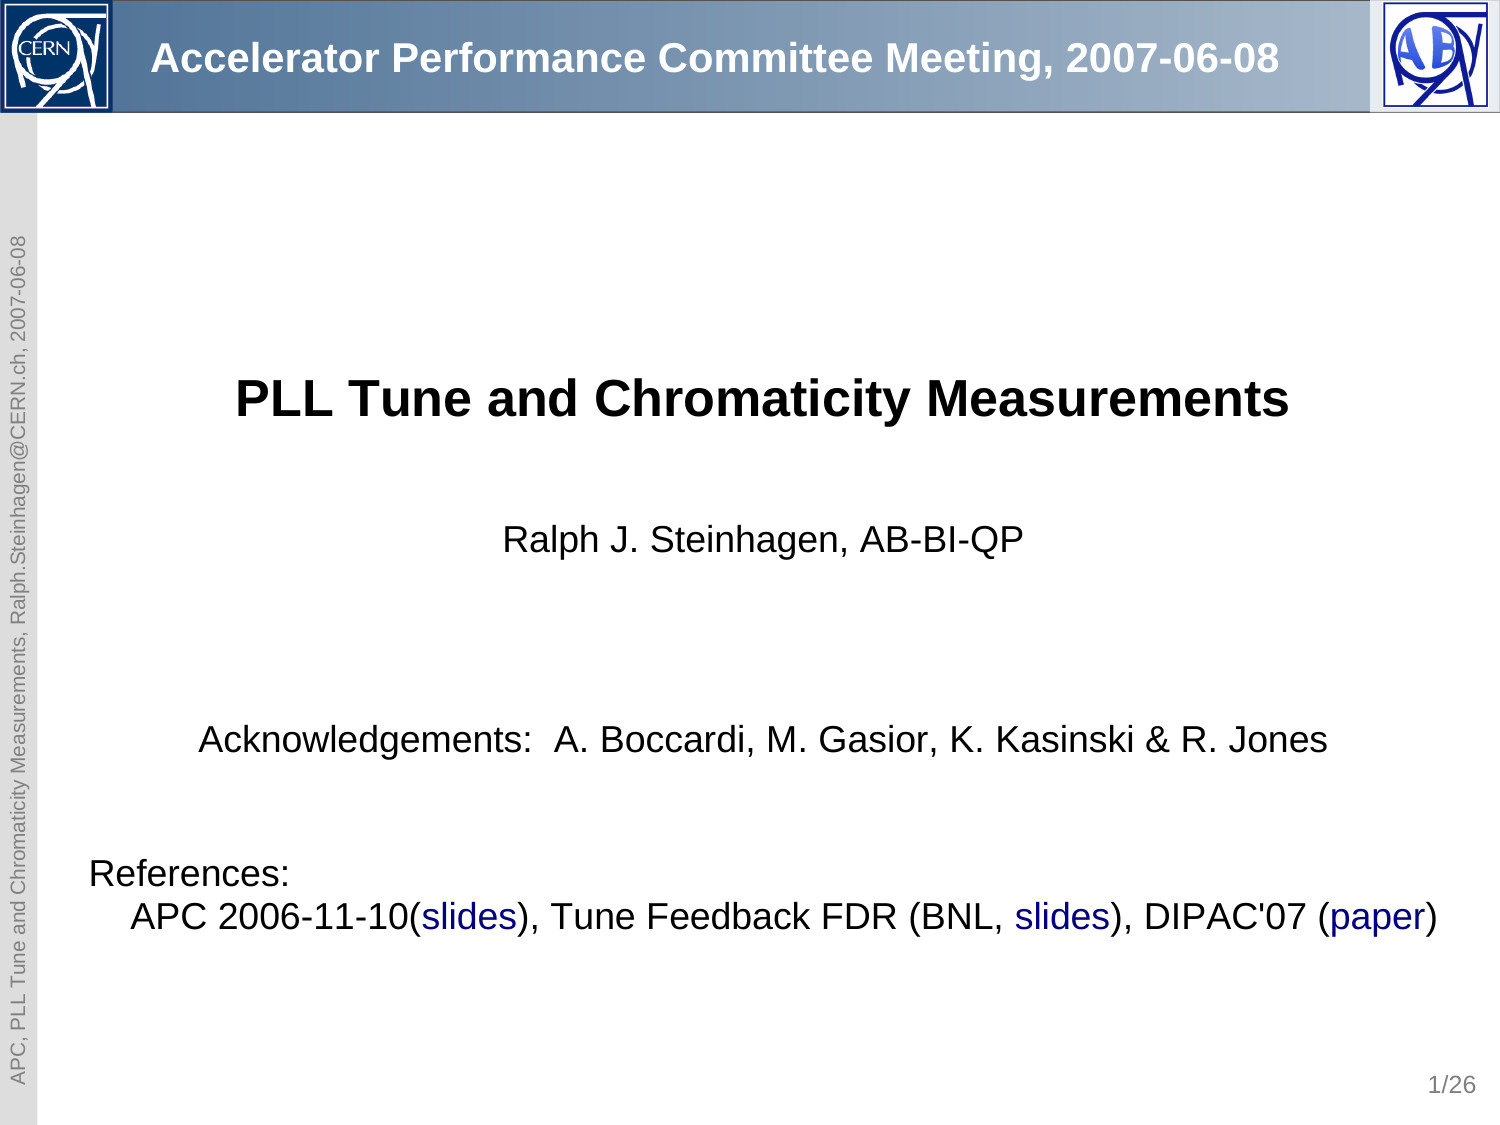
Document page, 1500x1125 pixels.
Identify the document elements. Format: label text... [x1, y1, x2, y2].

picture [0, 0, 113, 113]
title Accelerator Performance Committee Meeting, 2007-06-08 [150, 10, 1388, 107]
picture [1382, 1, 1489, 108]
subtitle PLL Tune and Chromaticity Measurements Ralph J. Steinhagen, AB-BI-QP Acknowledgements: A. Boccardi, M. Gasior, K. Kasinski & R. Jones References: APC 2006-11-10(slides), Tune Feedback FDR (BNL, slides), DIPAC'07 (paper) [88, 147, 1439, 1063]
